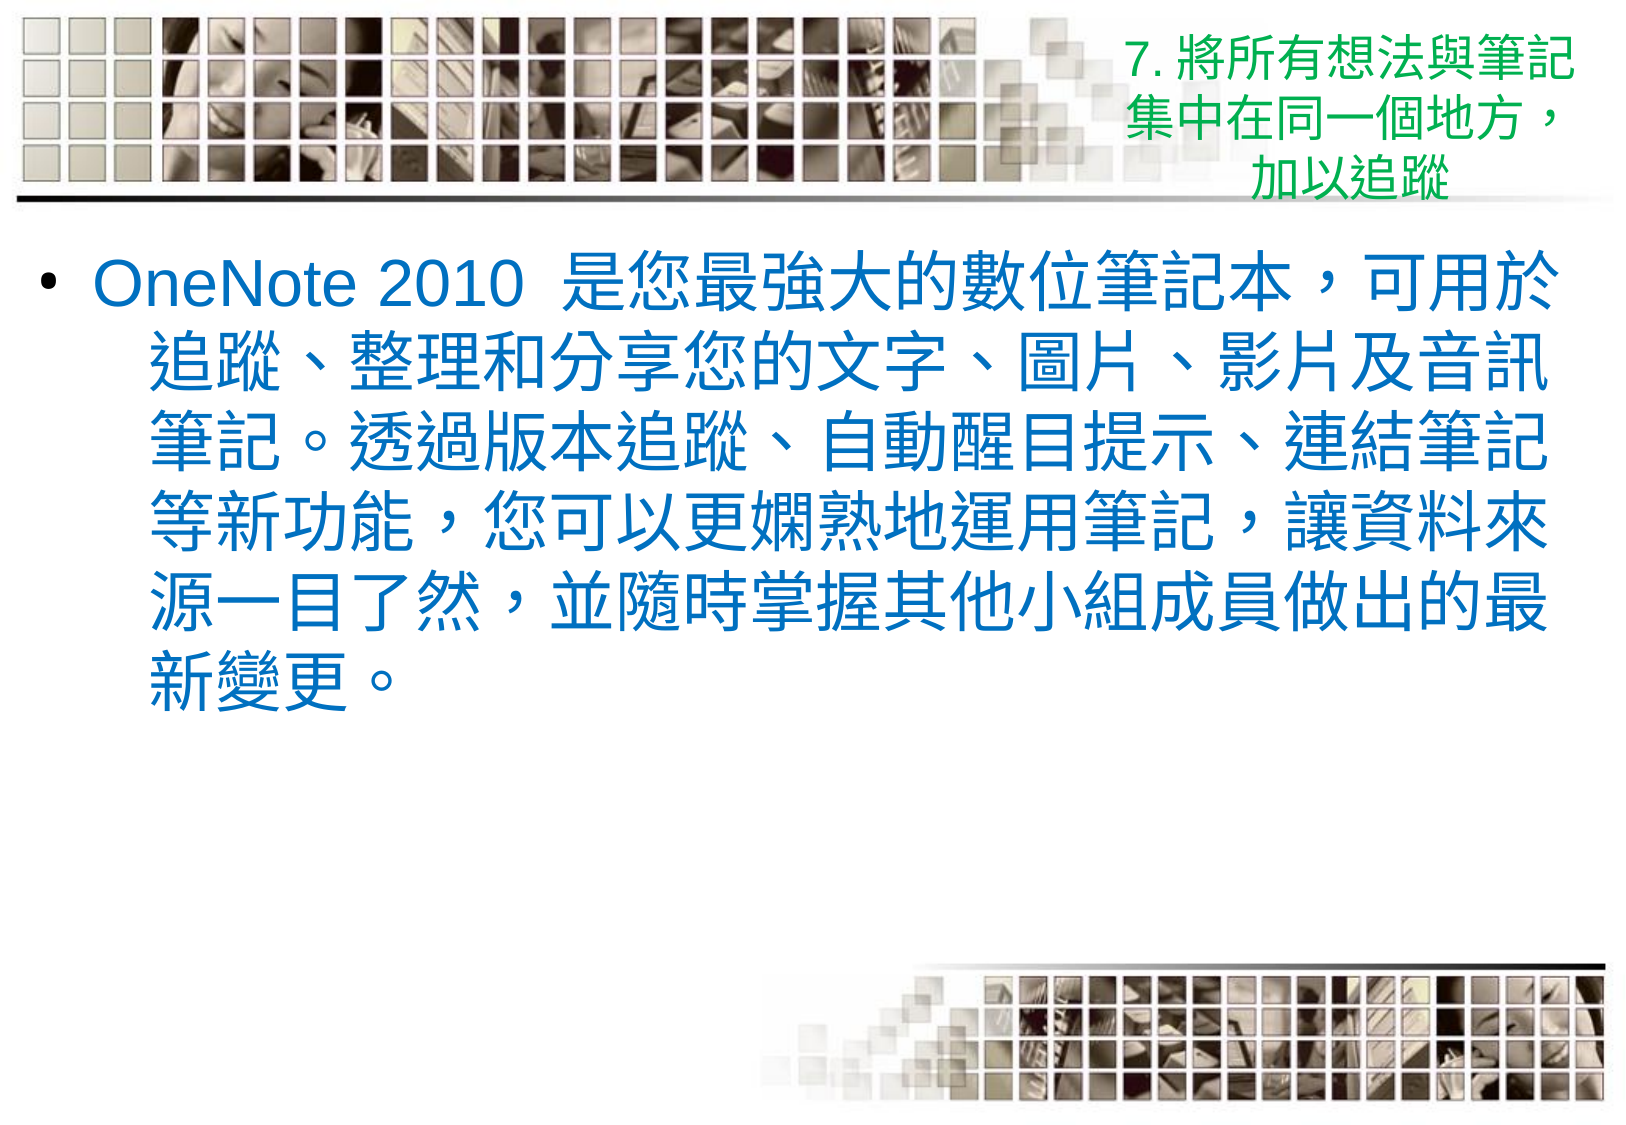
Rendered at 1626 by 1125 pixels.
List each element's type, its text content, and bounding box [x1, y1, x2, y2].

title 7.將所有想法與筆記集中在同一個地方，加以追蹤 [1096, 19, 1604, 183]
list OneNote 2010 是您最強大的數位筆記本，可用於追蹤、整理和分享您的文字、圖片、影片及音訊筆記。透過版本追蹤、自動醒目提示、連結筆記等新功能，您可以更嫻熟地運用筆記，讓資料來源一目了然，並隨時掌握其他小組成員做出的最新變更。 [21, 231, 1604, 941]
